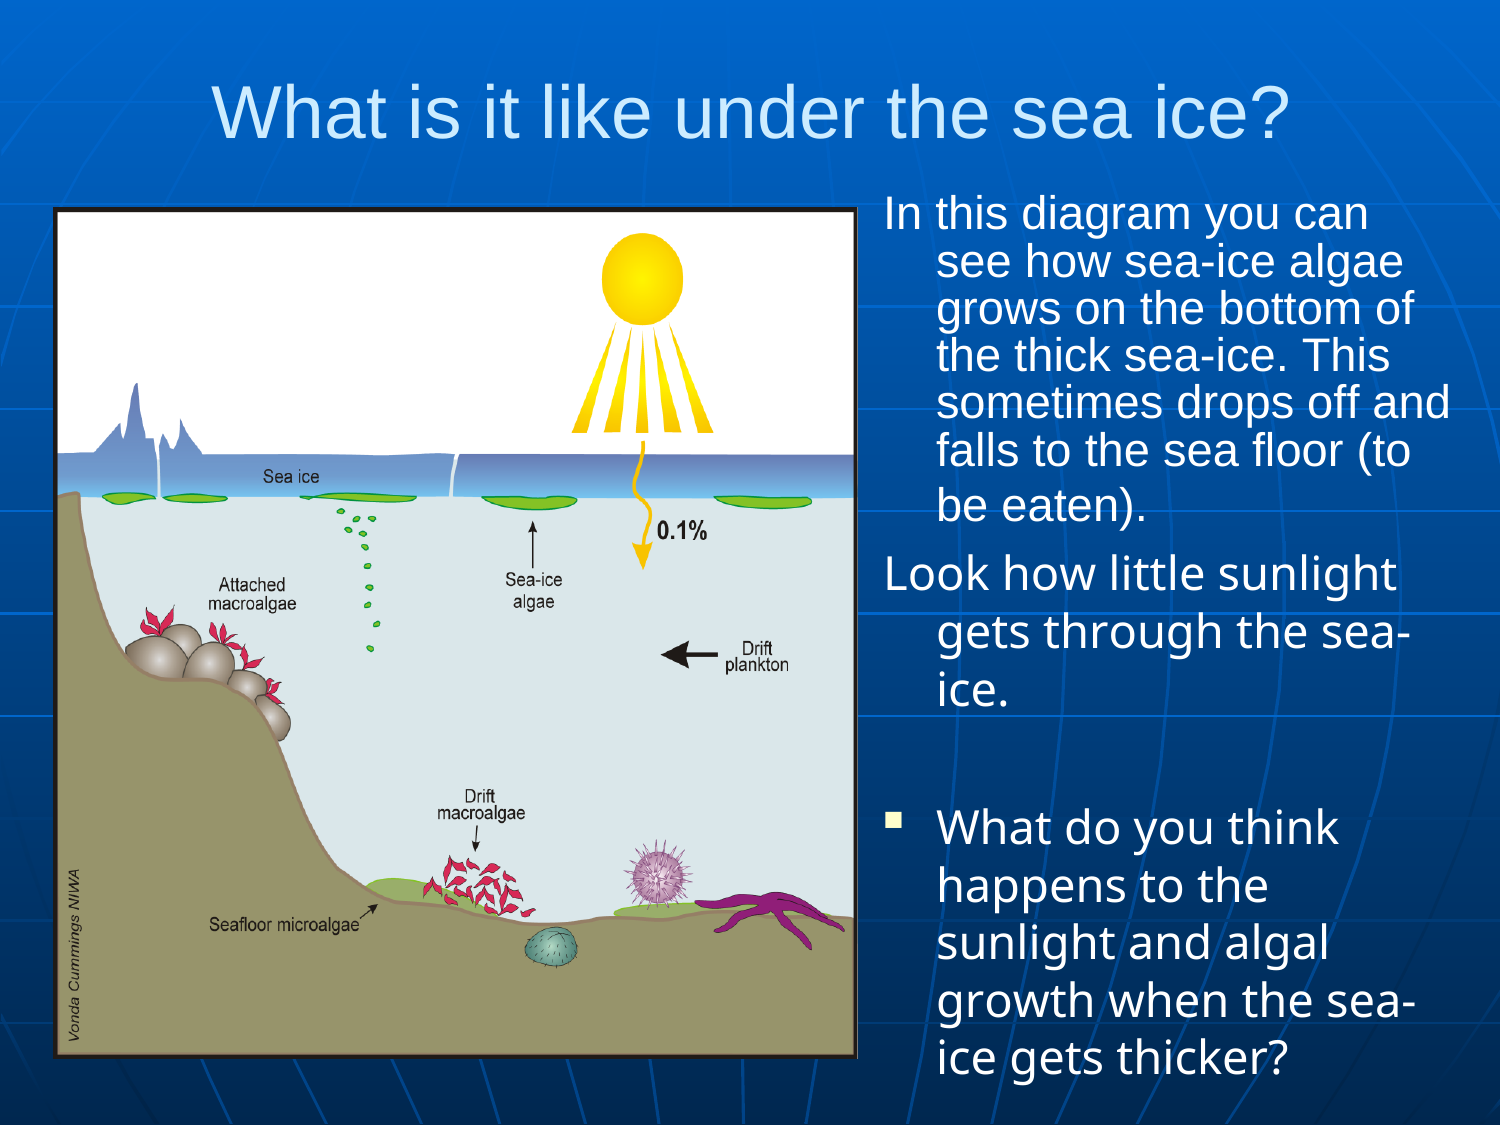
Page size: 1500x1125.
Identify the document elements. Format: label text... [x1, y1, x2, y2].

title What is it like under the sea ice? [76, 19, 1427, 207]
list In this diagram you can see how sea-ice algae grows on the bottom of the thick sea-ice. This sometimes drops off and falls to the sea floor (to be eaten). Look how little sunlight gets through the sea-ice. What do you think happens to the sunlight and algal growth when the sea-ice gets thicker? [868, 184, 1471, 1094]
picture [53, 207, 858, 1059]
